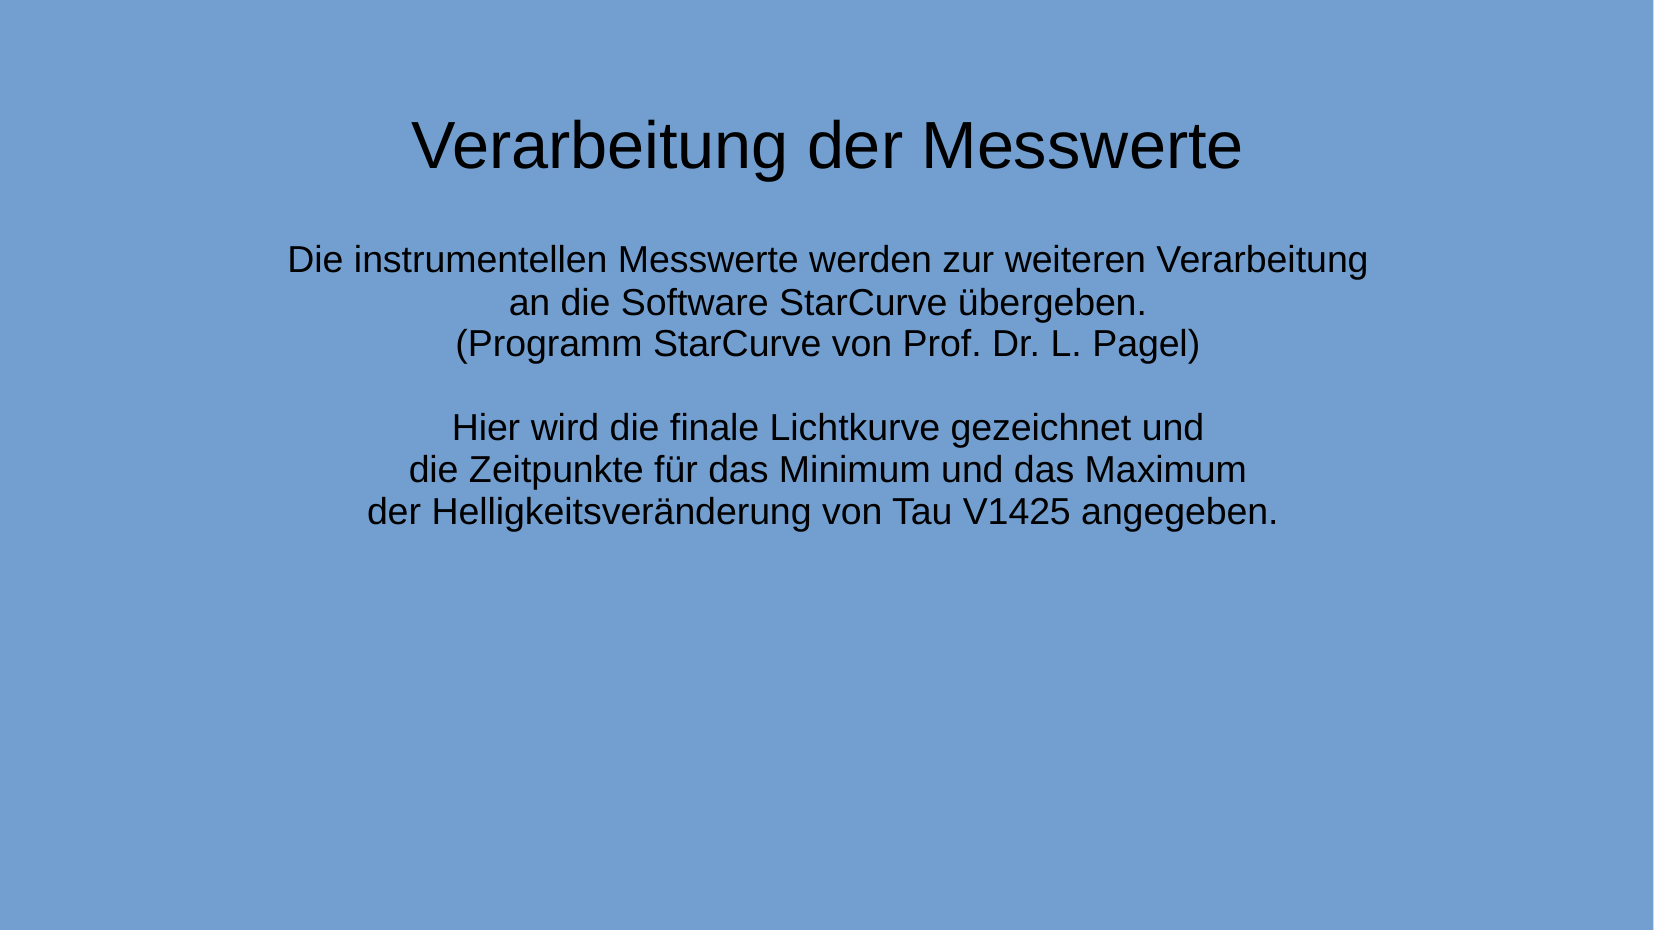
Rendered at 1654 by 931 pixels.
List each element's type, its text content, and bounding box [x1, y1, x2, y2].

text_box Verarbeitung der Messwerte Die instrumentellen Messwerte werden zur weiteren Verarbeitung an die Software StarCurve übergeben. (Programm StarCurve von Prof. Dr. L. Pagel) Hier wird die finale Lichtkurve gezeichnet und die Zeitpunkte für das Minimum und das Maximum der Helligkeitsveränderung von Tau V1425 angegeben. [32, 59, 1625, 541]
